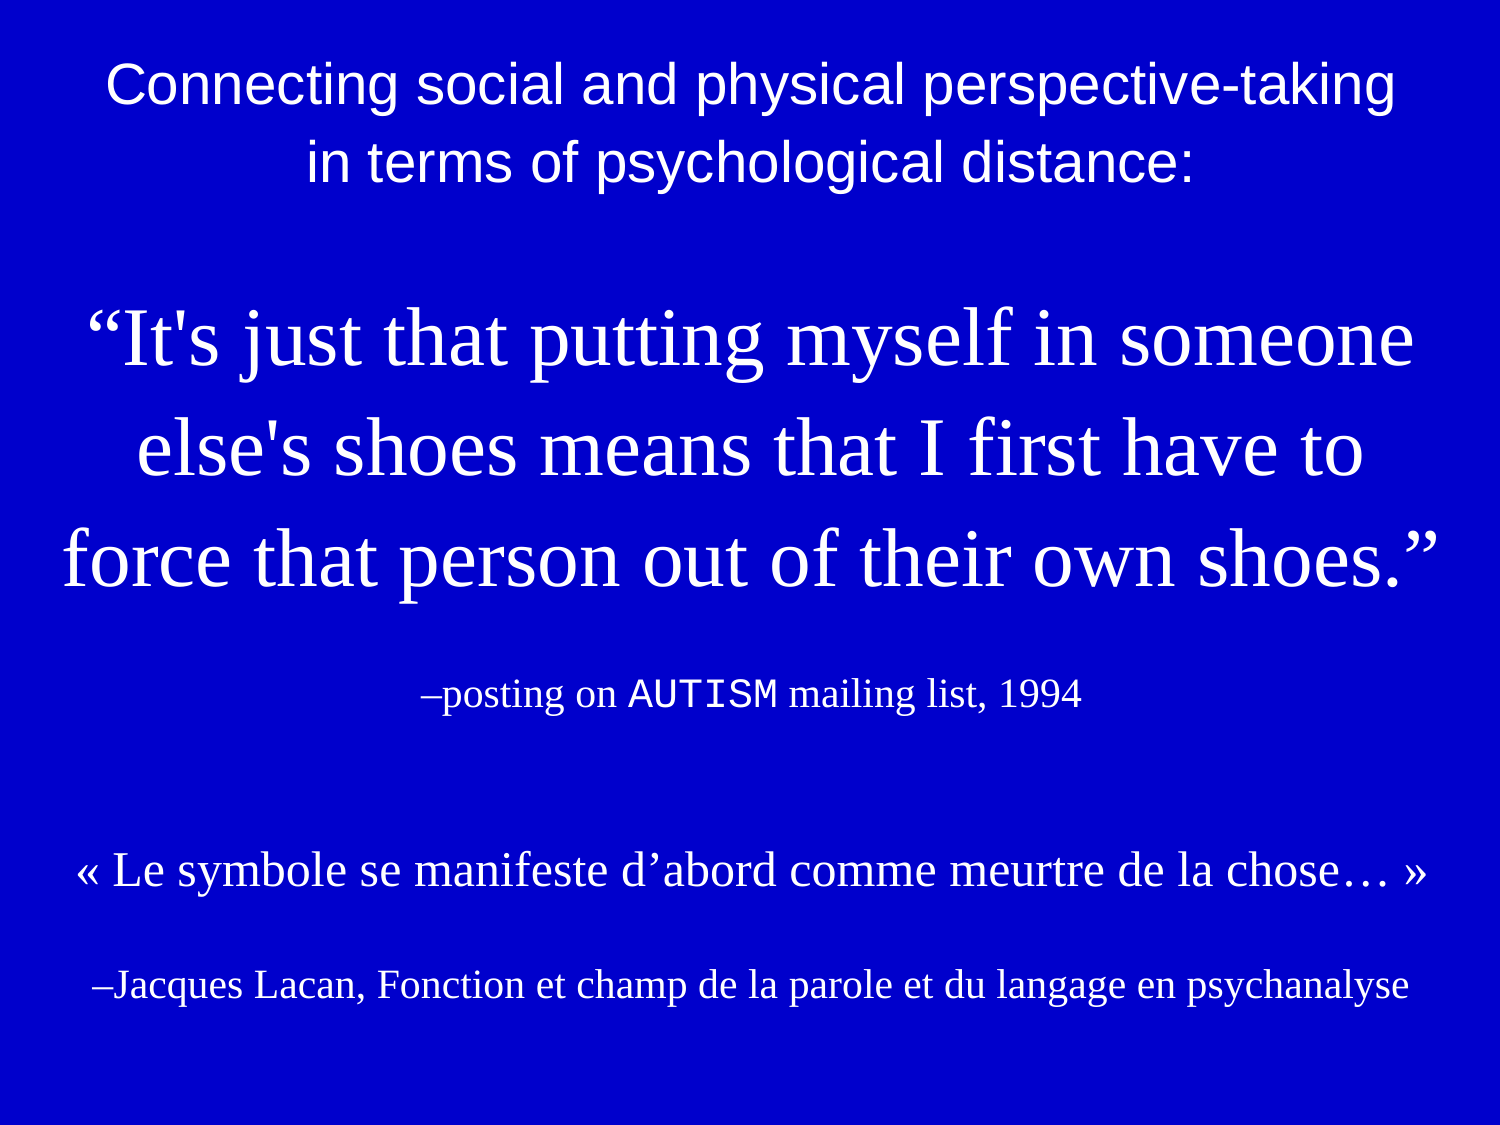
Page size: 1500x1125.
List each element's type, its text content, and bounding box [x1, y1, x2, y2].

title Connecting social and physical perspective-taking in terms of psychological distance: “It's just that putting myself in someone else's shoes means that I first have to force that person out of their own shoes.” –posting on AUTISM mailing list, 1994 « Le symbole se manifeste d’abord comme meurtre de la chose… » –Jacques Lacan, Fonction et champ de la parole et du langage en psychanalyse [31, 22, 1472, 1025]
